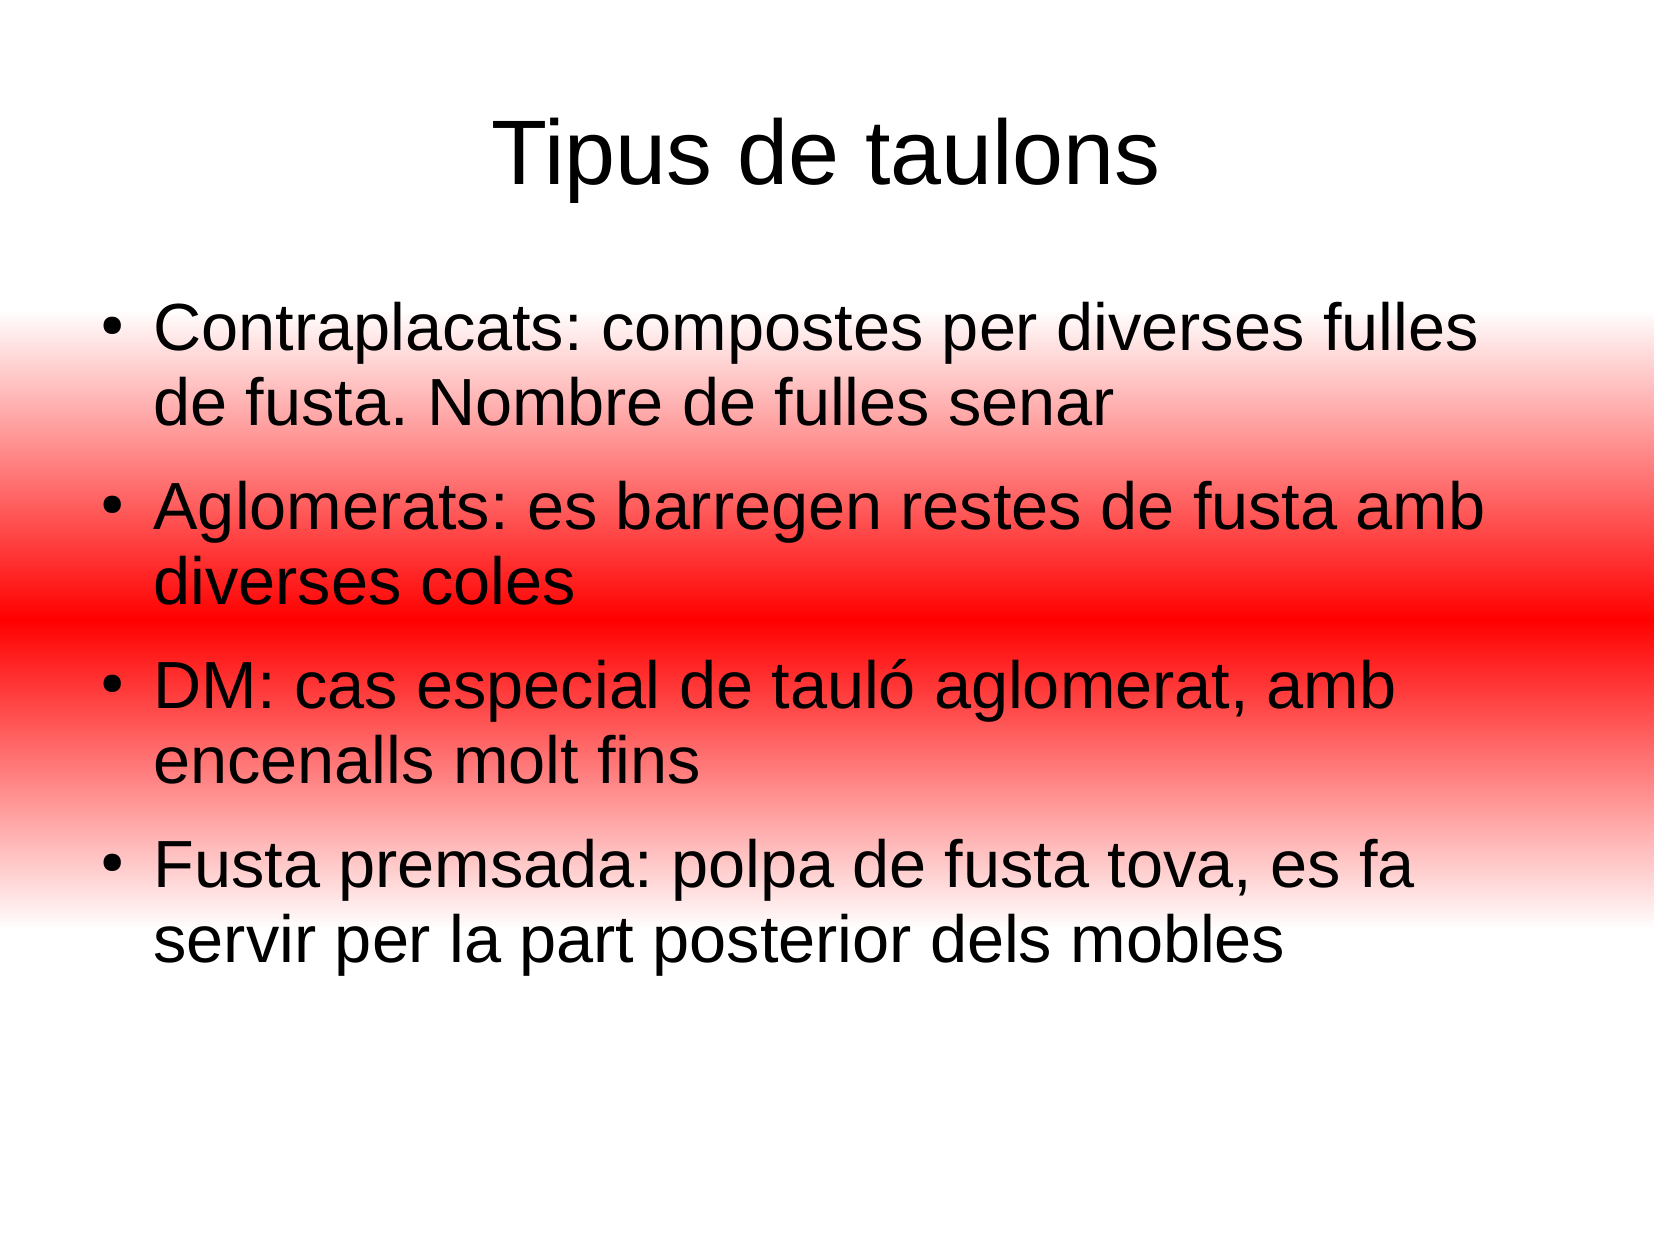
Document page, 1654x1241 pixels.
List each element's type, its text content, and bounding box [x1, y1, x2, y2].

title Tipus de taulons [82, 56, 1571, 250]
list Contraplacats: compostes per diverses fulles de fusta. Nombre de fulles senar Aglomerats: es barregen restes de fusta amb diverses coles DM: cas especial de tauló aglomerat, amb encenalls molt fins Fusta premsada: polpa de fusta tova, es fa servir per la part posterior dels mobles [82, 290, 1571, 1109]
